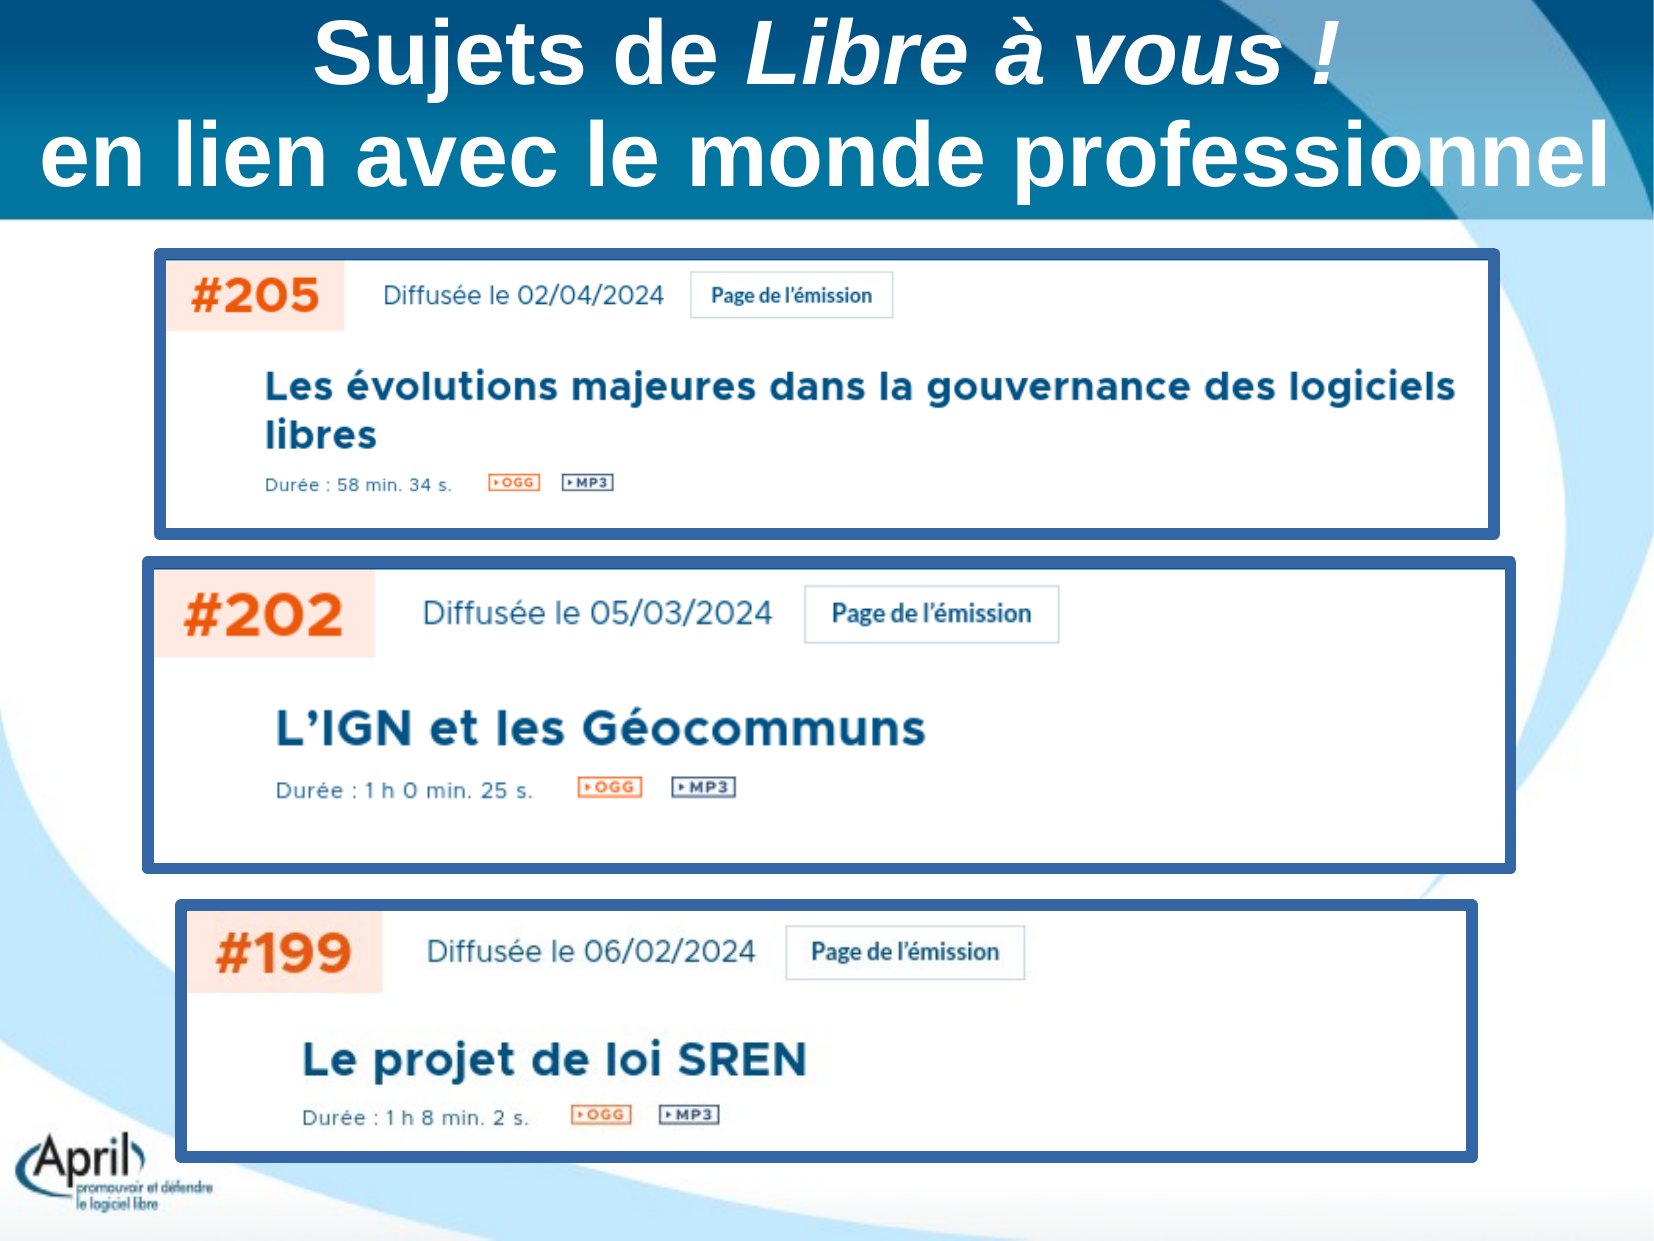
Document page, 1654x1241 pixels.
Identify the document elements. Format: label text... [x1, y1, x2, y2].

picture [165, 259, 1488, 529]
picture [0, 204, 1654, 1241]
title Sujets de Libre à vous ! en lien avec le monde professionnel [2, 0, 1652, 258]
